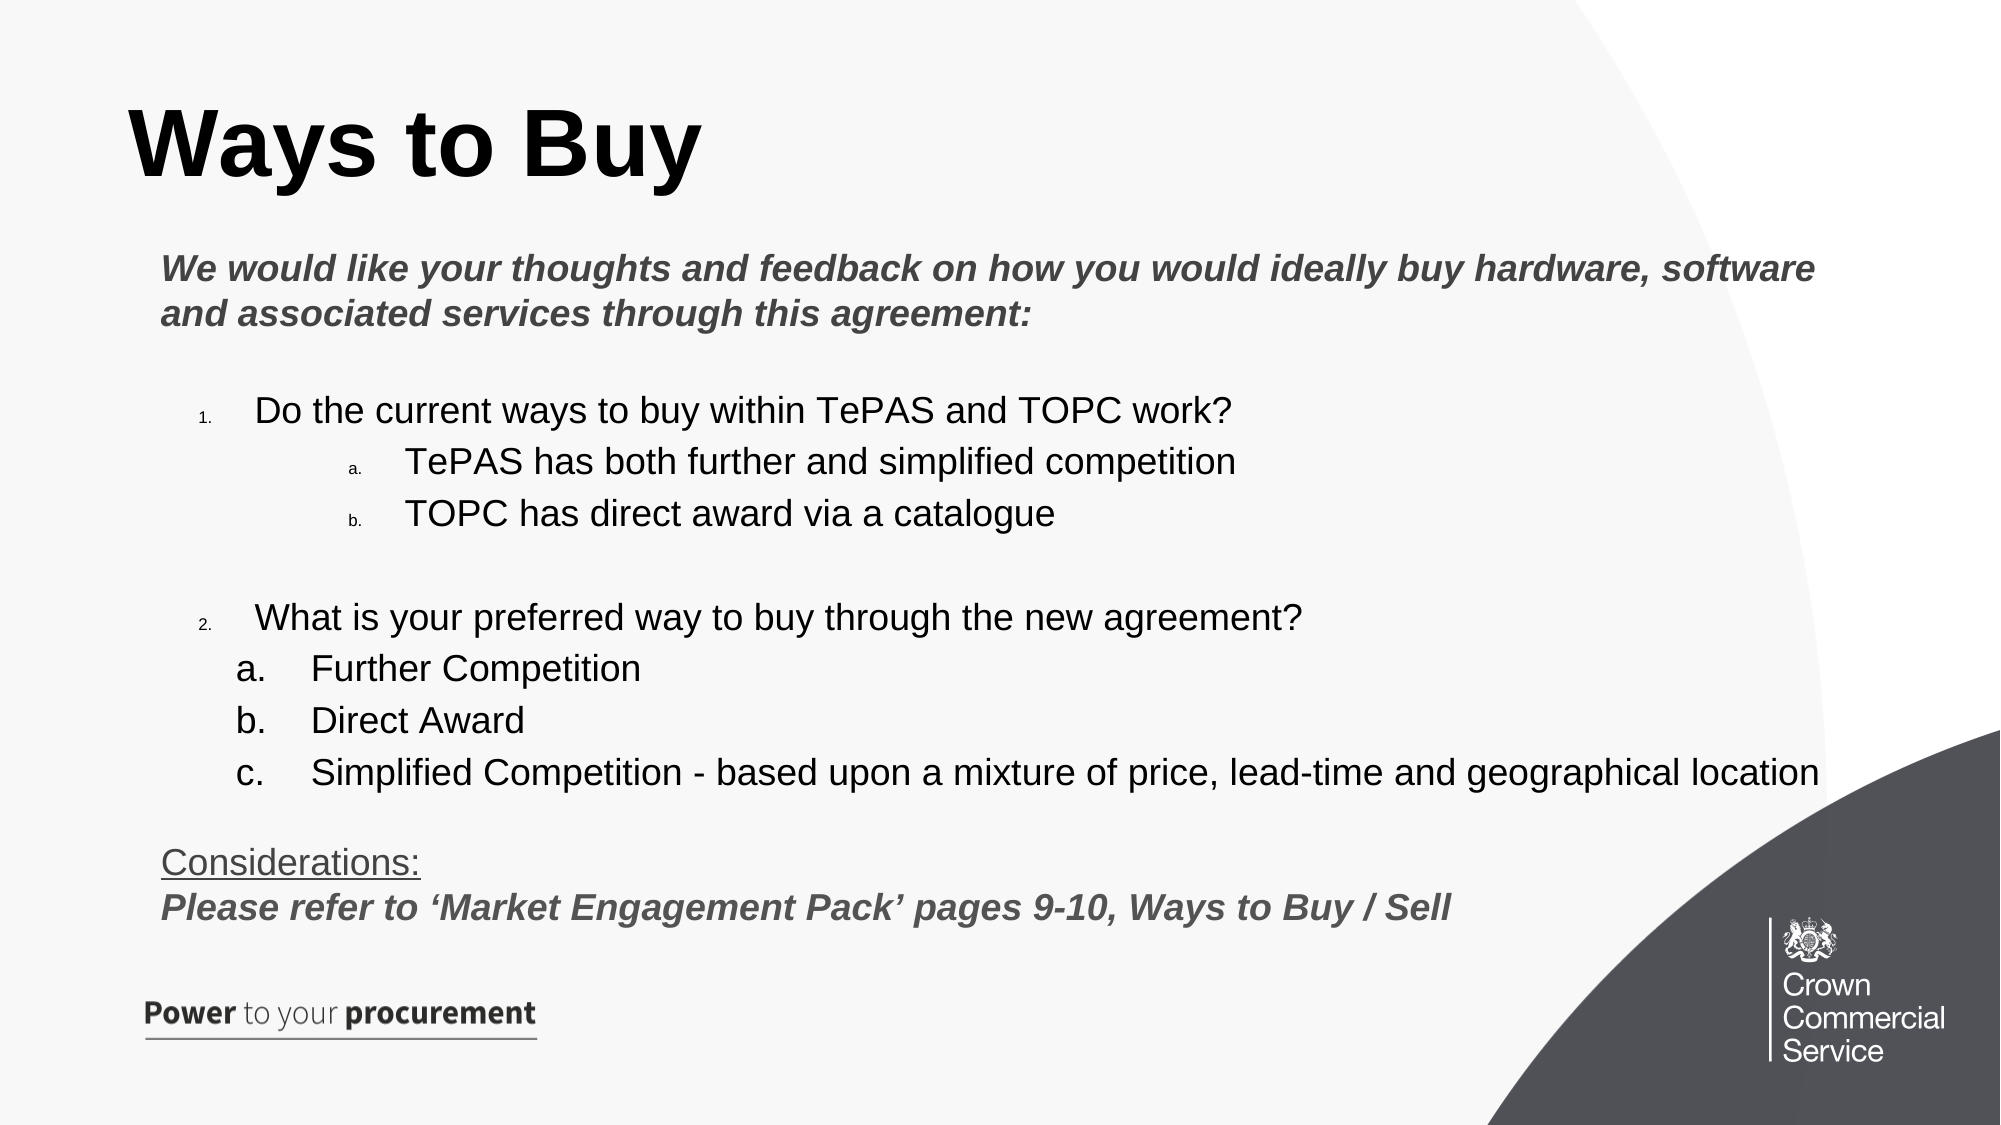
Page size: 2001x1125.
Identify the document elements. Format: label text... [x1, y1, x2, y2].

subtitle We would like your thoughts and feedback on how you would ideally buy hardware, software and associated services through this agreement: Do the current ways to buy within TePAS and TOPC work? TePAS has both further and simplified competition TOPC has direct award via a catalogue What is your preferred way to buy through the new agreement? a. Further Competition b. Direct Award c. Simplified Competition - based upon a mixture of price, lead-time and geographical location Considerations: Please refer to ‘Market Engagement Pack’ pages 9-10, Ways to Buy / Sell [160, 244, 1840, 914]
title Ways to Buy [128, 80, 1922, 220]
